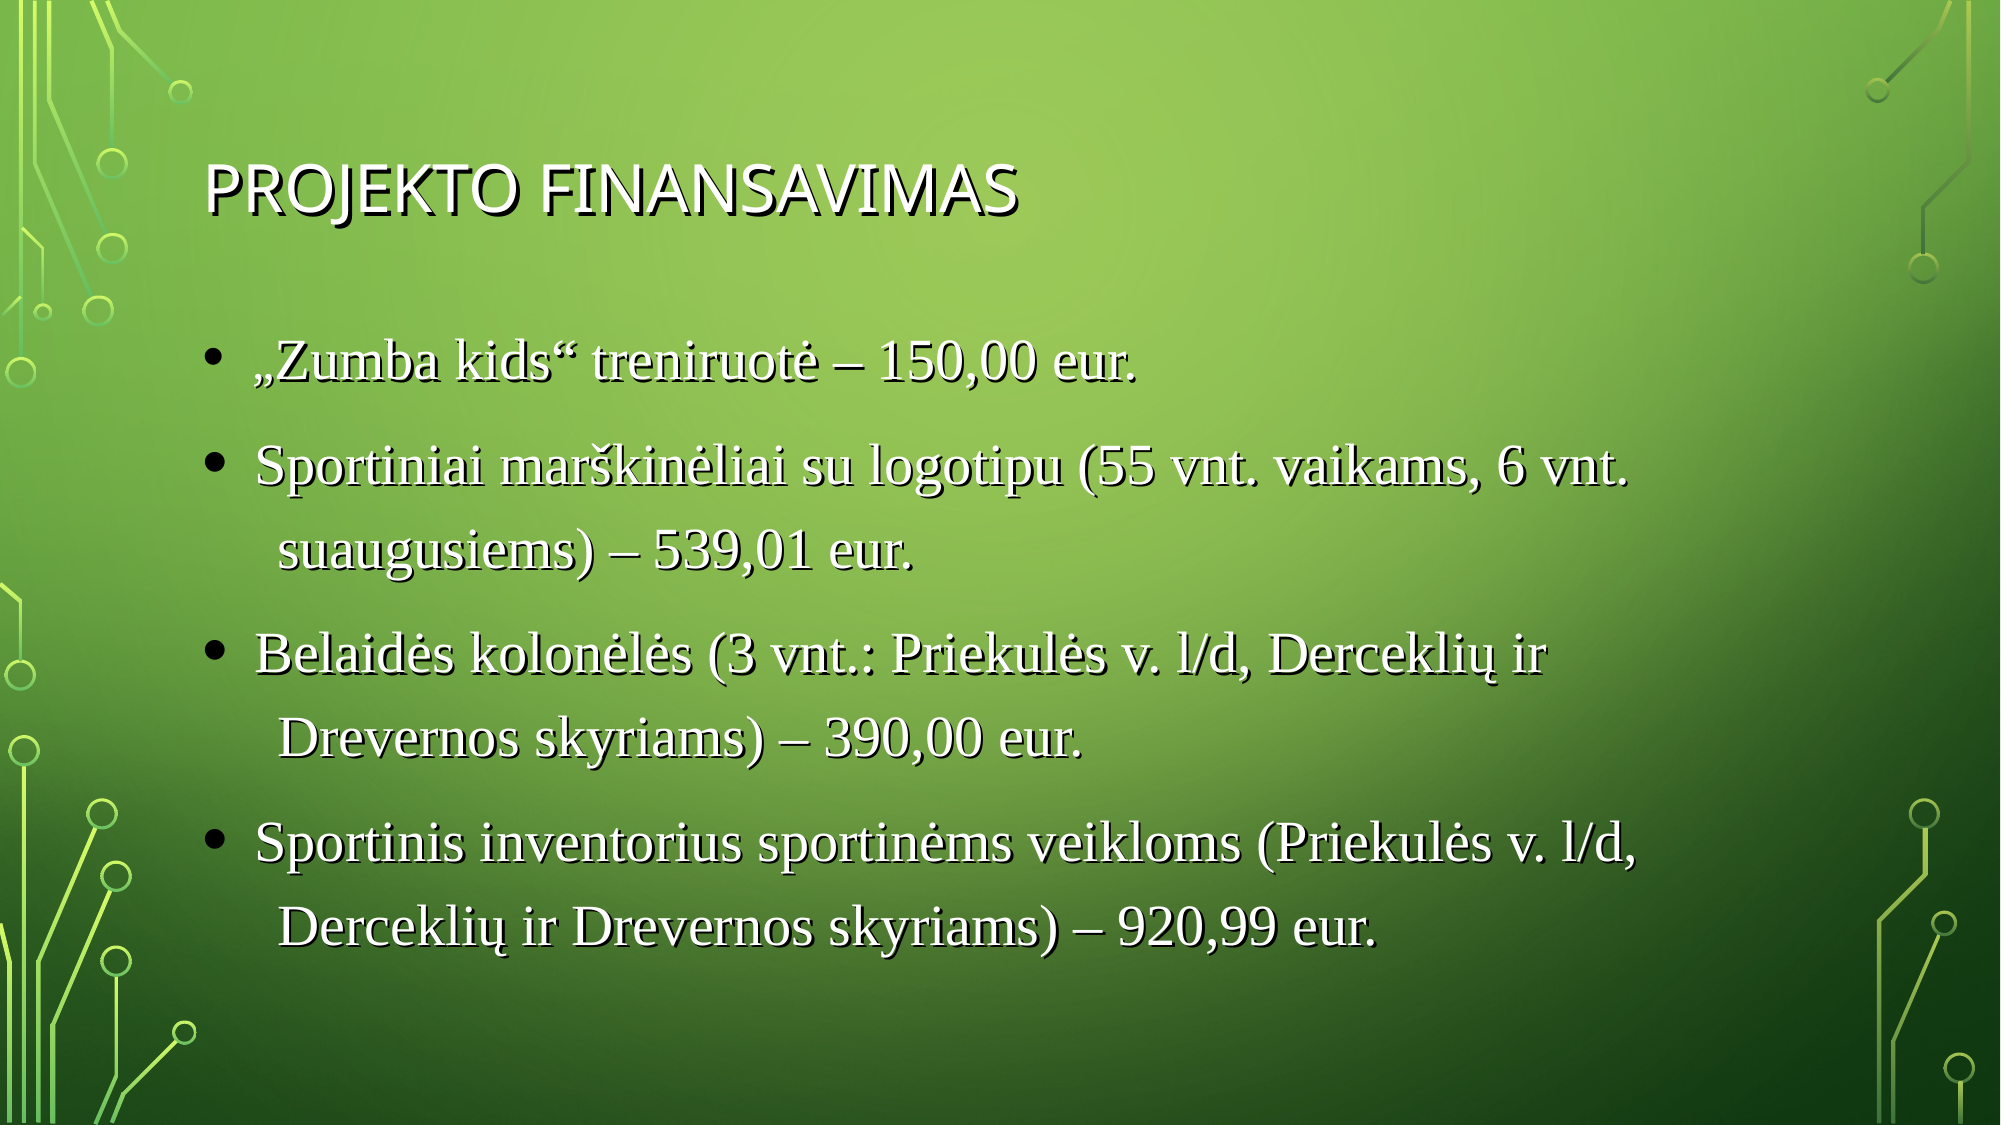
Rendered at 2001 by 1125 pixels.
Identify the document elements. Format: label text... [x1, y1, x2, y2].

title PROJEKTO FINANSAVIMAS [187, 101, 1813, 282]
list „Zumba kids“ treniruotė – 150,00 eur. Sportiniai marškinėliai su logotipu (55 vnt. vaikams, 6 vnt. suaugusiems) – 539,01 eur. Belaidės kolonėlės (3 vnt.: Priekulės v. l/d, Derceklių ir Drevernos skyriams) – 390,00 eur. Sportinis inventorius sportinėms veikloms (Priekulės v. l/d, Derceklių ir Drevernos skyriams) – 920,99 eur. [187, 299, 1813, 1056]
